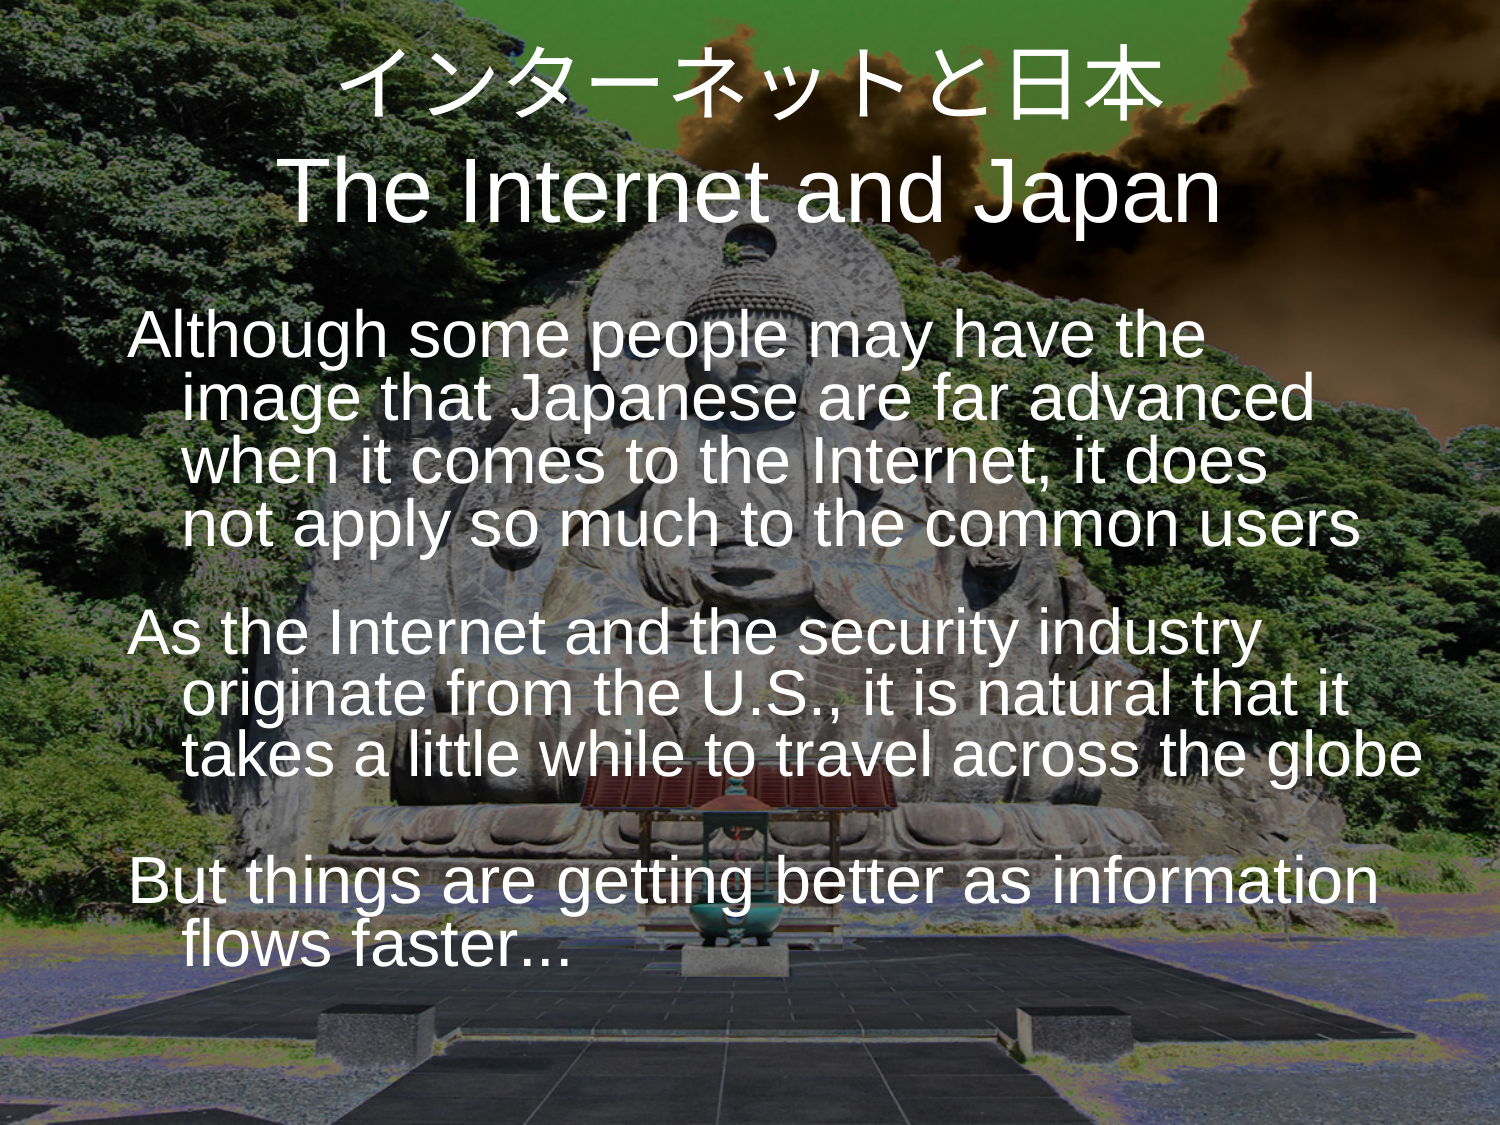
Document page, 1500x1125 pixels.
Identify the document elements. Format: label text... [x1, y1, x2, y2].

title The Internet and Japan [112, 176, 1388, 288]
text_box But things are getting better as information flows faster... [112, 845, 1477, 1006]
list Although some people may have the image that Japanese are far advanced when it comes to the Internet, it does not apply so much to the common users [112, 299, 1388, 579]
picture [0, 0, 1500, 1125]
text_box As the Internet and the security industry originate from the U.S., it is natural that it takes a little while to travel across the globe [112, 598, 1447, 803]
title インターネットと日本 [112, 0, 1388, 176]
